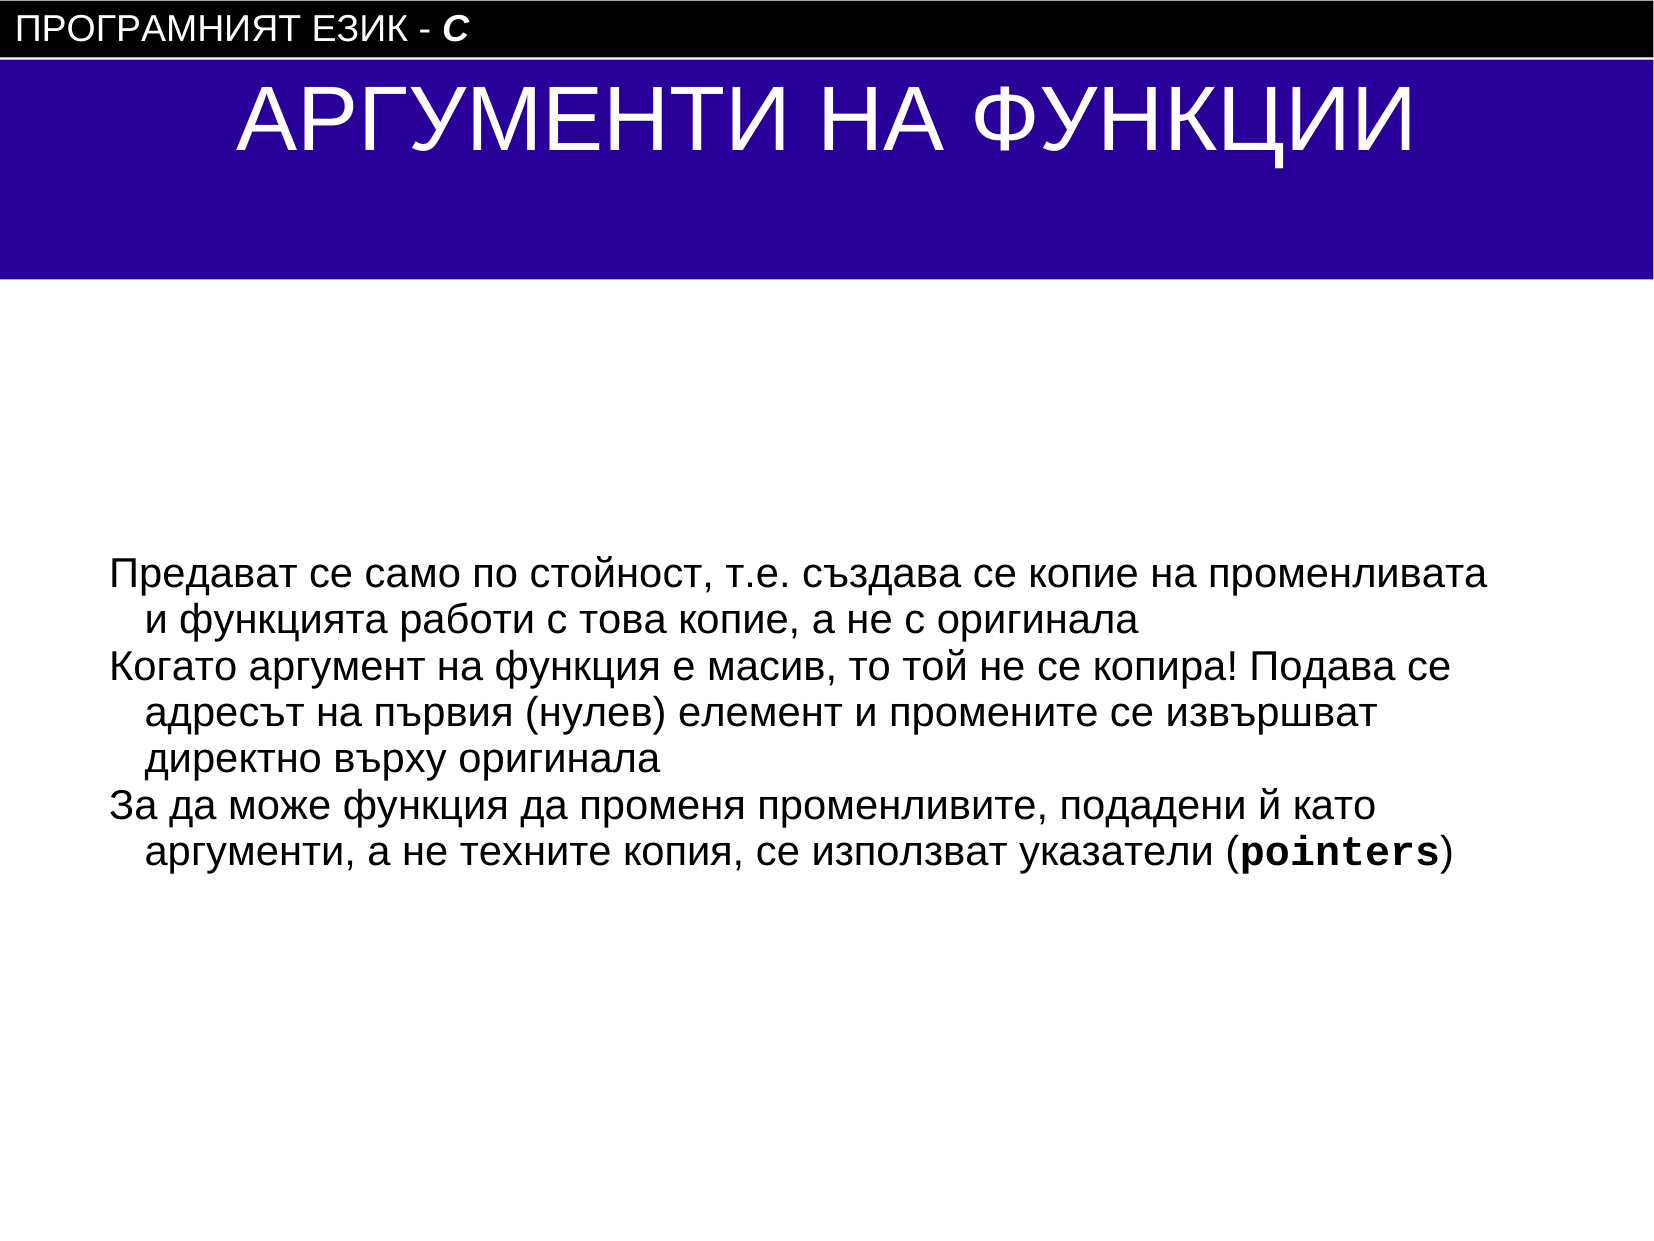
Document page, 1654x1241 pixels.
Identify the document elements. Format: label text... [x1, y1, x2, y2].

text_box Предават се само по стойност, т.е. създава се копие на променливата и функцията работи с това копие, а не с оригинала Когато аргумент на функция е масив, то той не се копира! Подава се адресът на първия (нулев) елемент и промените се извършват директно върху оригинала За да може функция да променя променливите, подадени й като аргументи, а не техните копия, се използват указатели (pointers) [59, 541, 1536, 886]
text_box АРГУМЕНТИ НА ФУНКЦИИ [0, 59, 1654, 280]
text_box ПРОГРАМНИЯT ЕЗИК - С [0, 0, 1654, 58]
